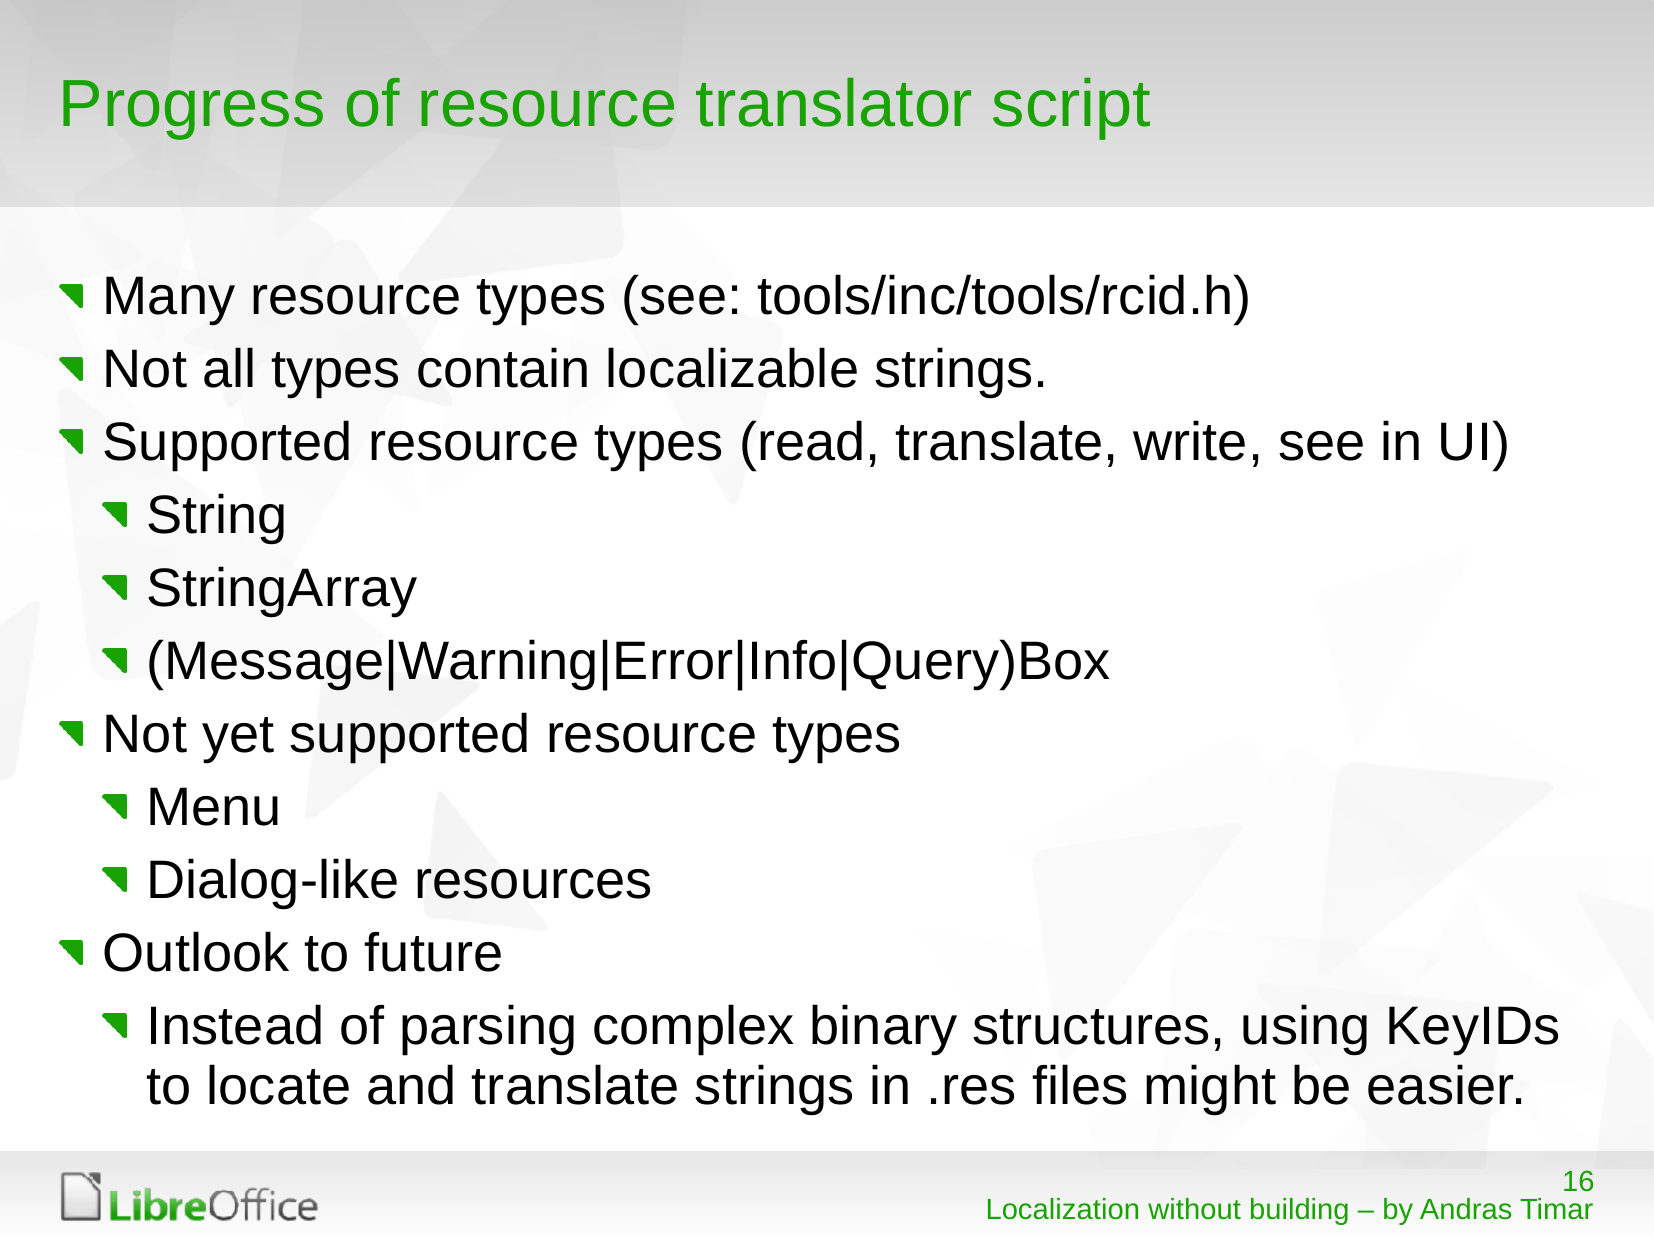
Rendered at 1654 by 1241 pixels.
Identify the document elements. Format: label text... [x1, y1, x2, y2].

list Many resource types (see: tools/inc/tools/rcid.h) Not all types contain localizable strings. Supported resource types (read, translate, write, see in UI) String StringArray (Message|Warning|Error|Info|Query)Box Not yet supported resource types Menu Dialog-like resources Outlook to future Instead of parsing complex binary structures, using KeyIDs to locate and translate strings in .res files might be easier. [59, 265, 1595, 1117]
title Progress of resource translator script [59, 29, 1595, 178]
picture [0, 0, 783, 931]
picture [41, 1152, 337, 1240]
picture [915, 548, 1654, 1169]
